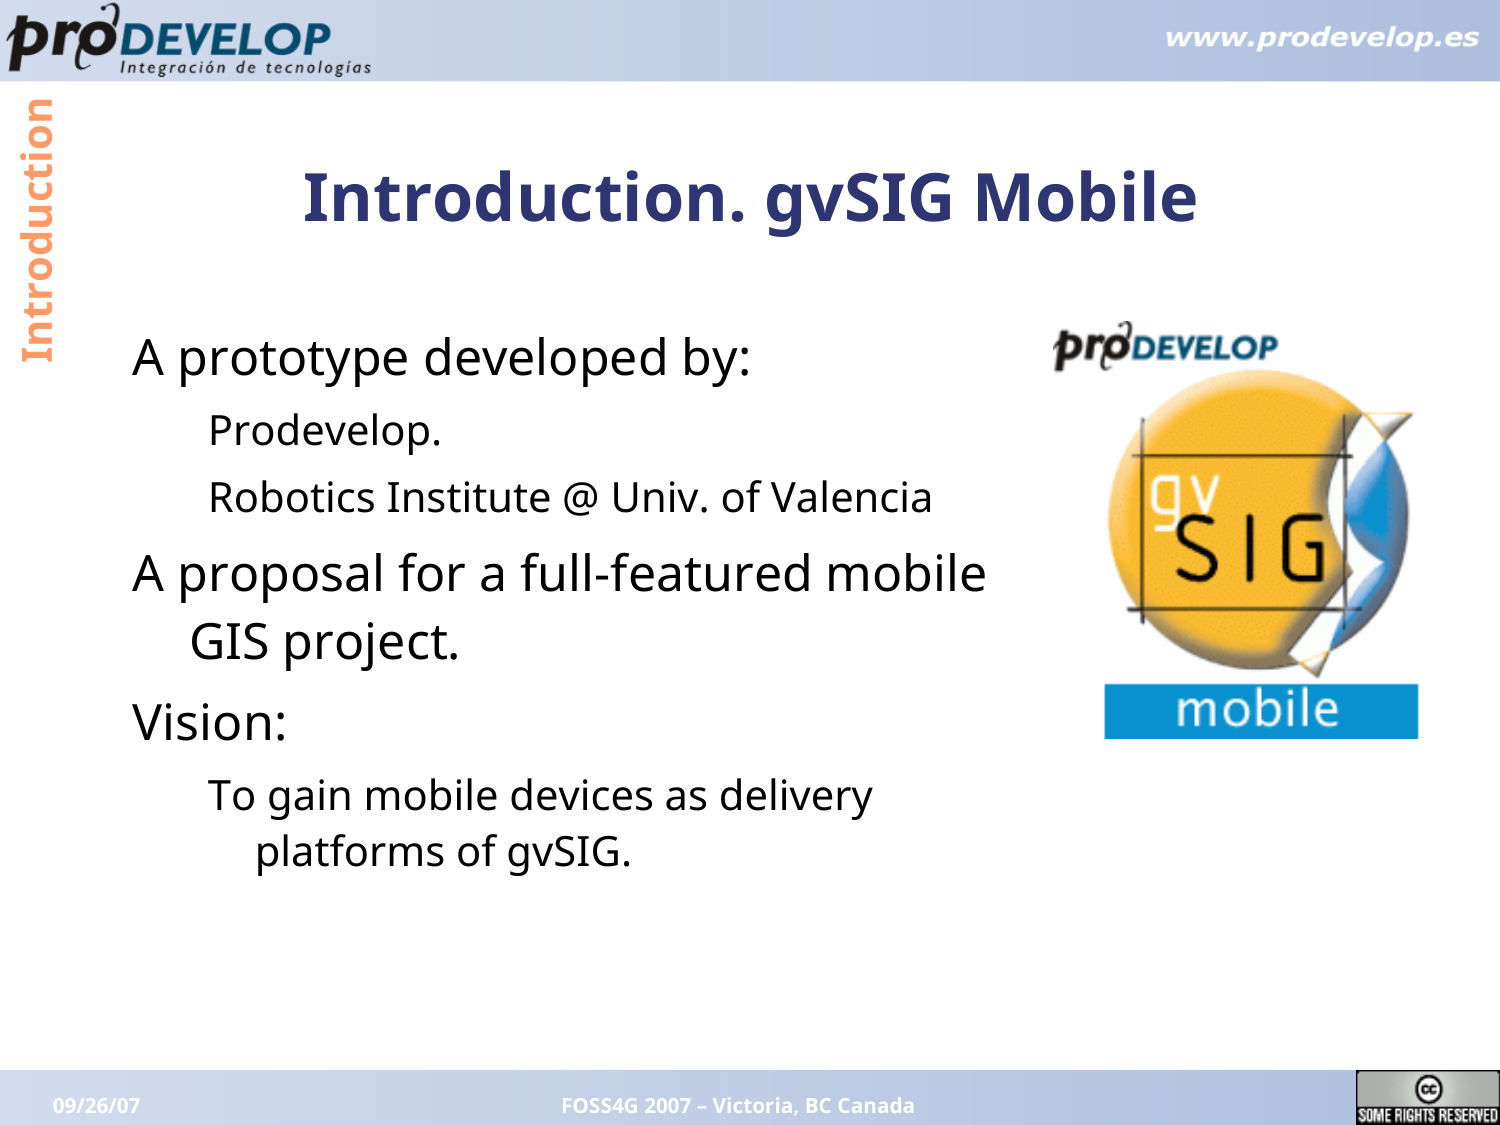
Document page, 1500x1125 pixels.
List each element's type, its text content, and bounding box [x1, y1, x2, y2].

title Introduction. gvSIG Mobile [76, 101, 1427, 290]
list A prototype developed by: Prodevelop. Robotics Institute @ Univ. of Valencia A proposal for a full-featured mobile GIS project. Vision: To gain mobile devices as delivery platforms of gvSIG. [118, 314, 1063, 945]
title Introduction [0, 76, 71, 384]
picture [0, 0, 1500, 1125]
